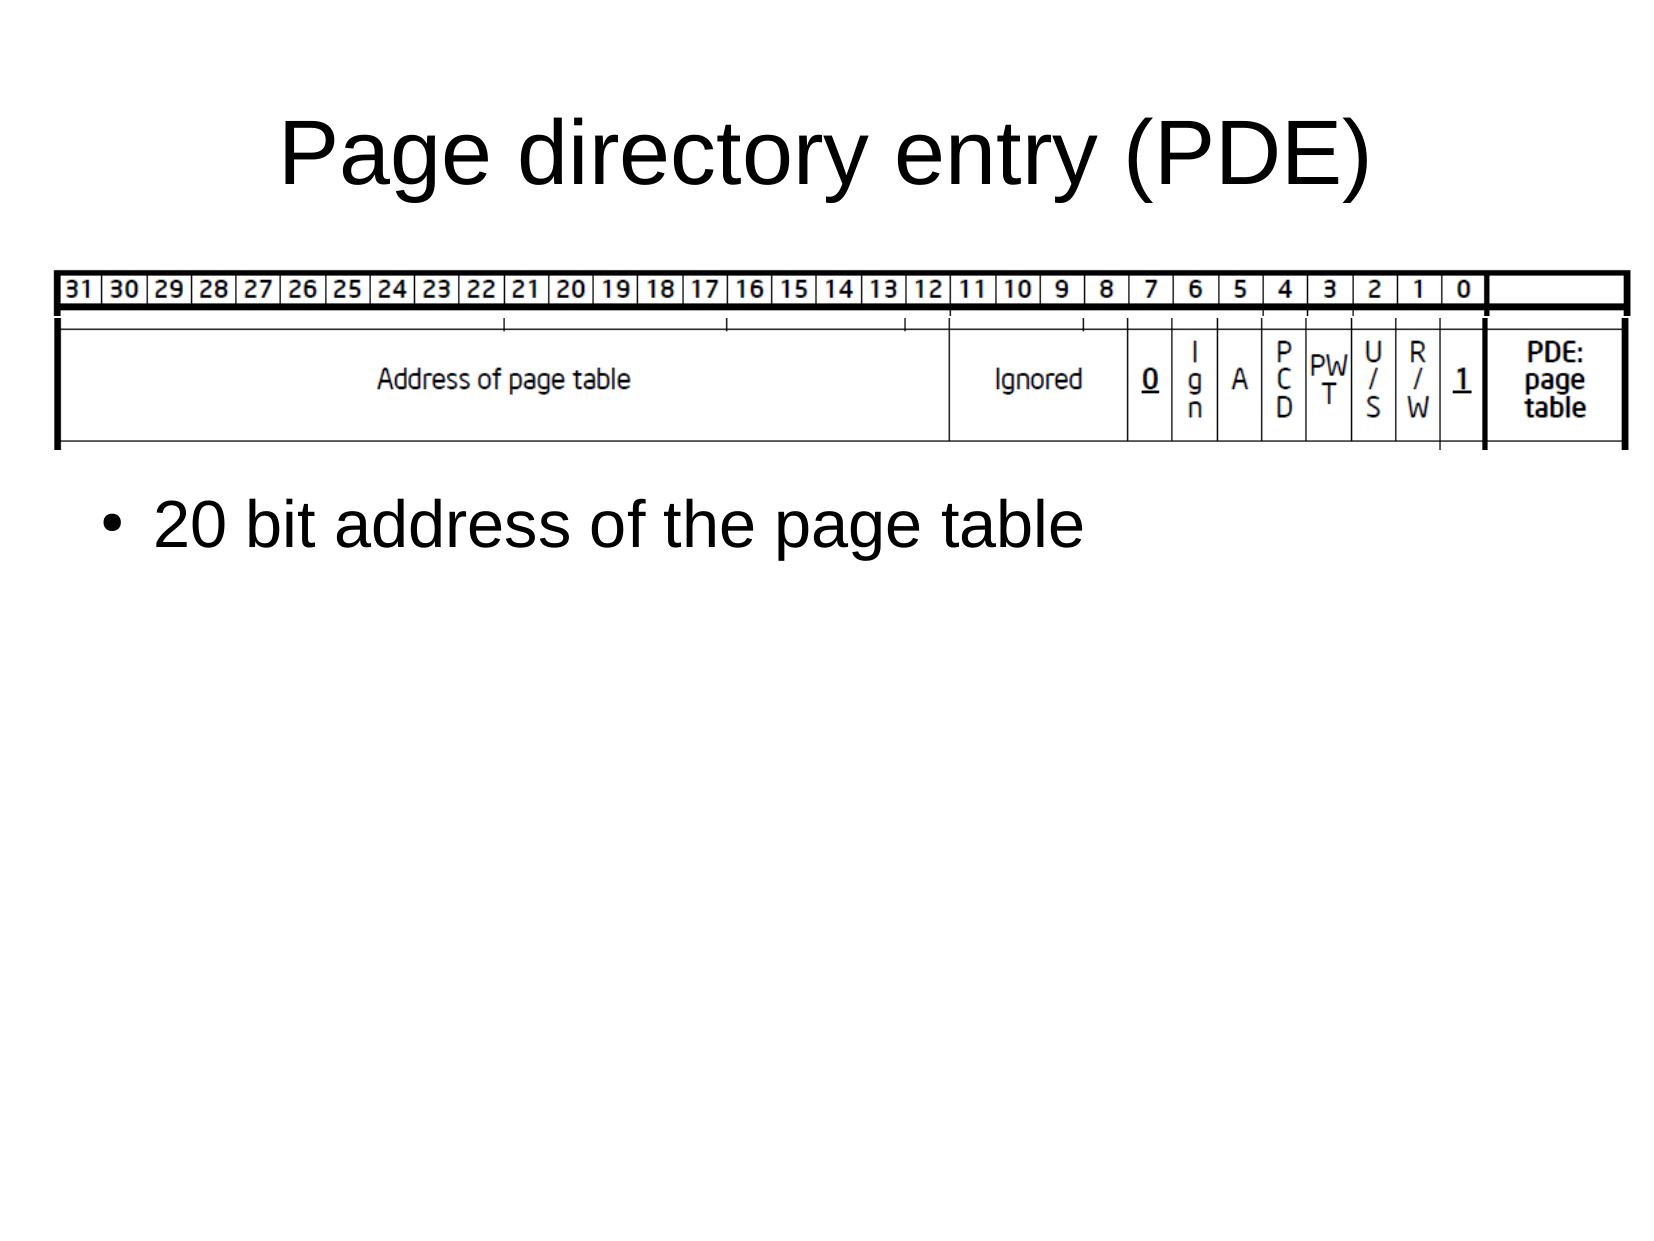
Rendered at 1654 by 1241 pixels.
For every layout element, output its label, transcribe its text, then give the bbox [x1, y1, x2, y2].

title Page directory entry (PDE) [82, 49, 1571, 257]
list 20 bit address of the page table [82, 487, 1571, 1088]
picture [42, 262, 1636, 316]
picture [37, 318, 1642, 451]
